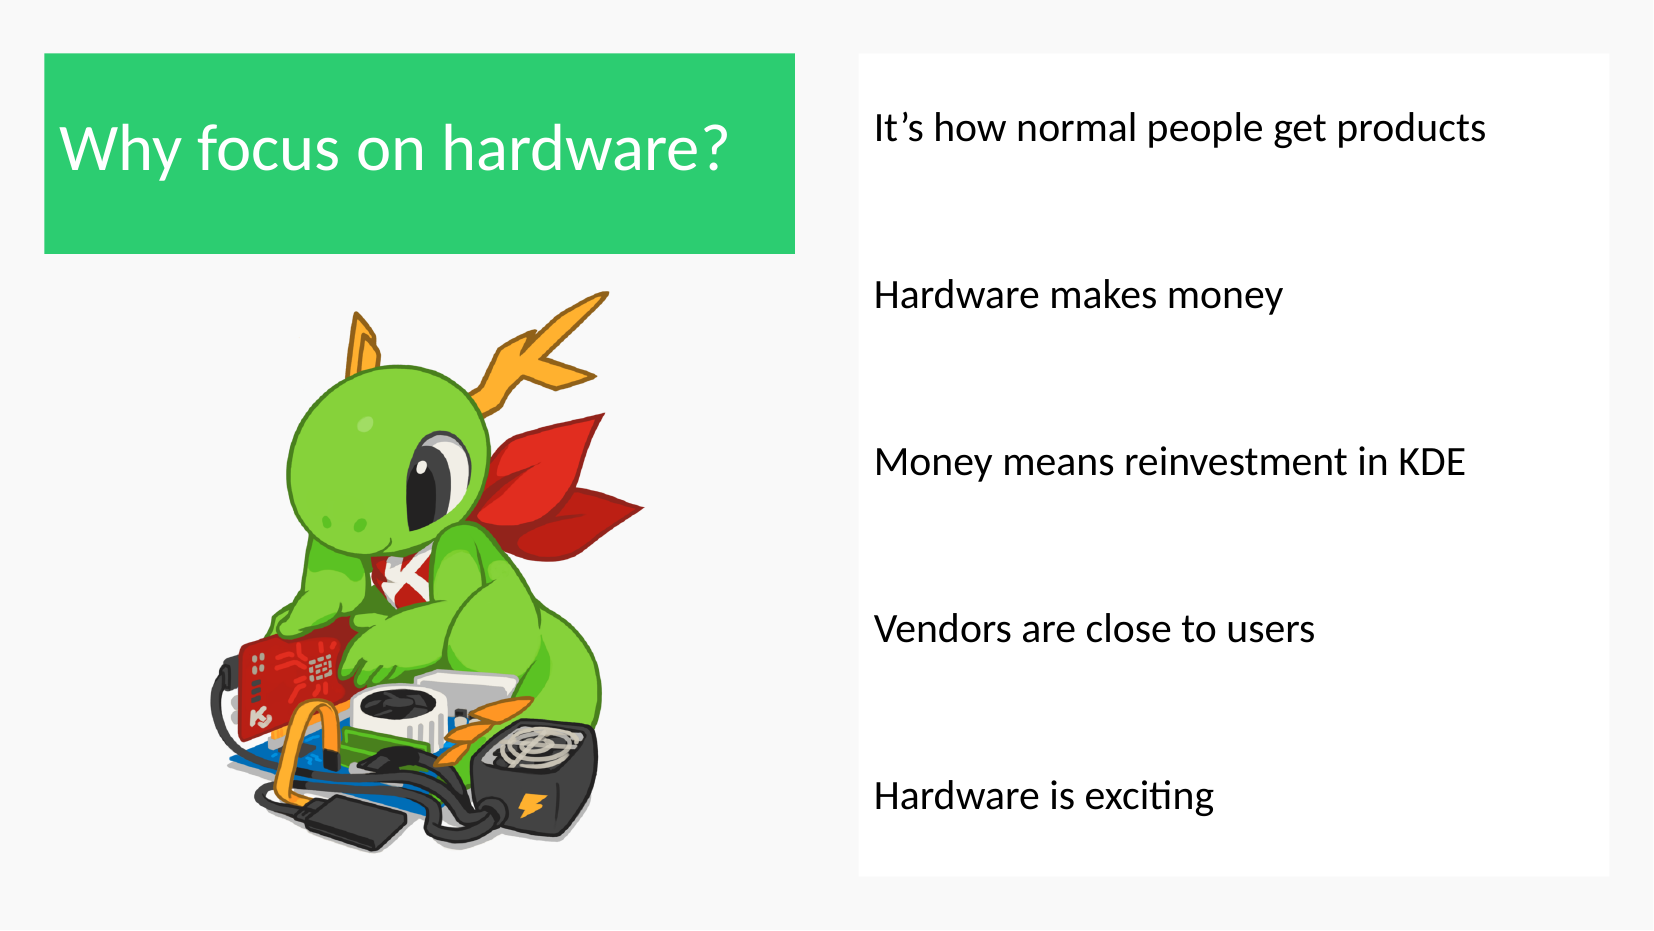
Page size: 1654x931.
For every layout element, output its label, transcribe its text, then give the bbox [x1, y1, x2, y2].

text_box Why focus on hardware? [44, 53, 795, 254]
picture [175, 210, 664, 901]
text_box It’s how normal people get products Hardware makes money Money means reinvestment in KDE Vendors are close to users Hardware is exciting [858, 53, 1610, 877]
